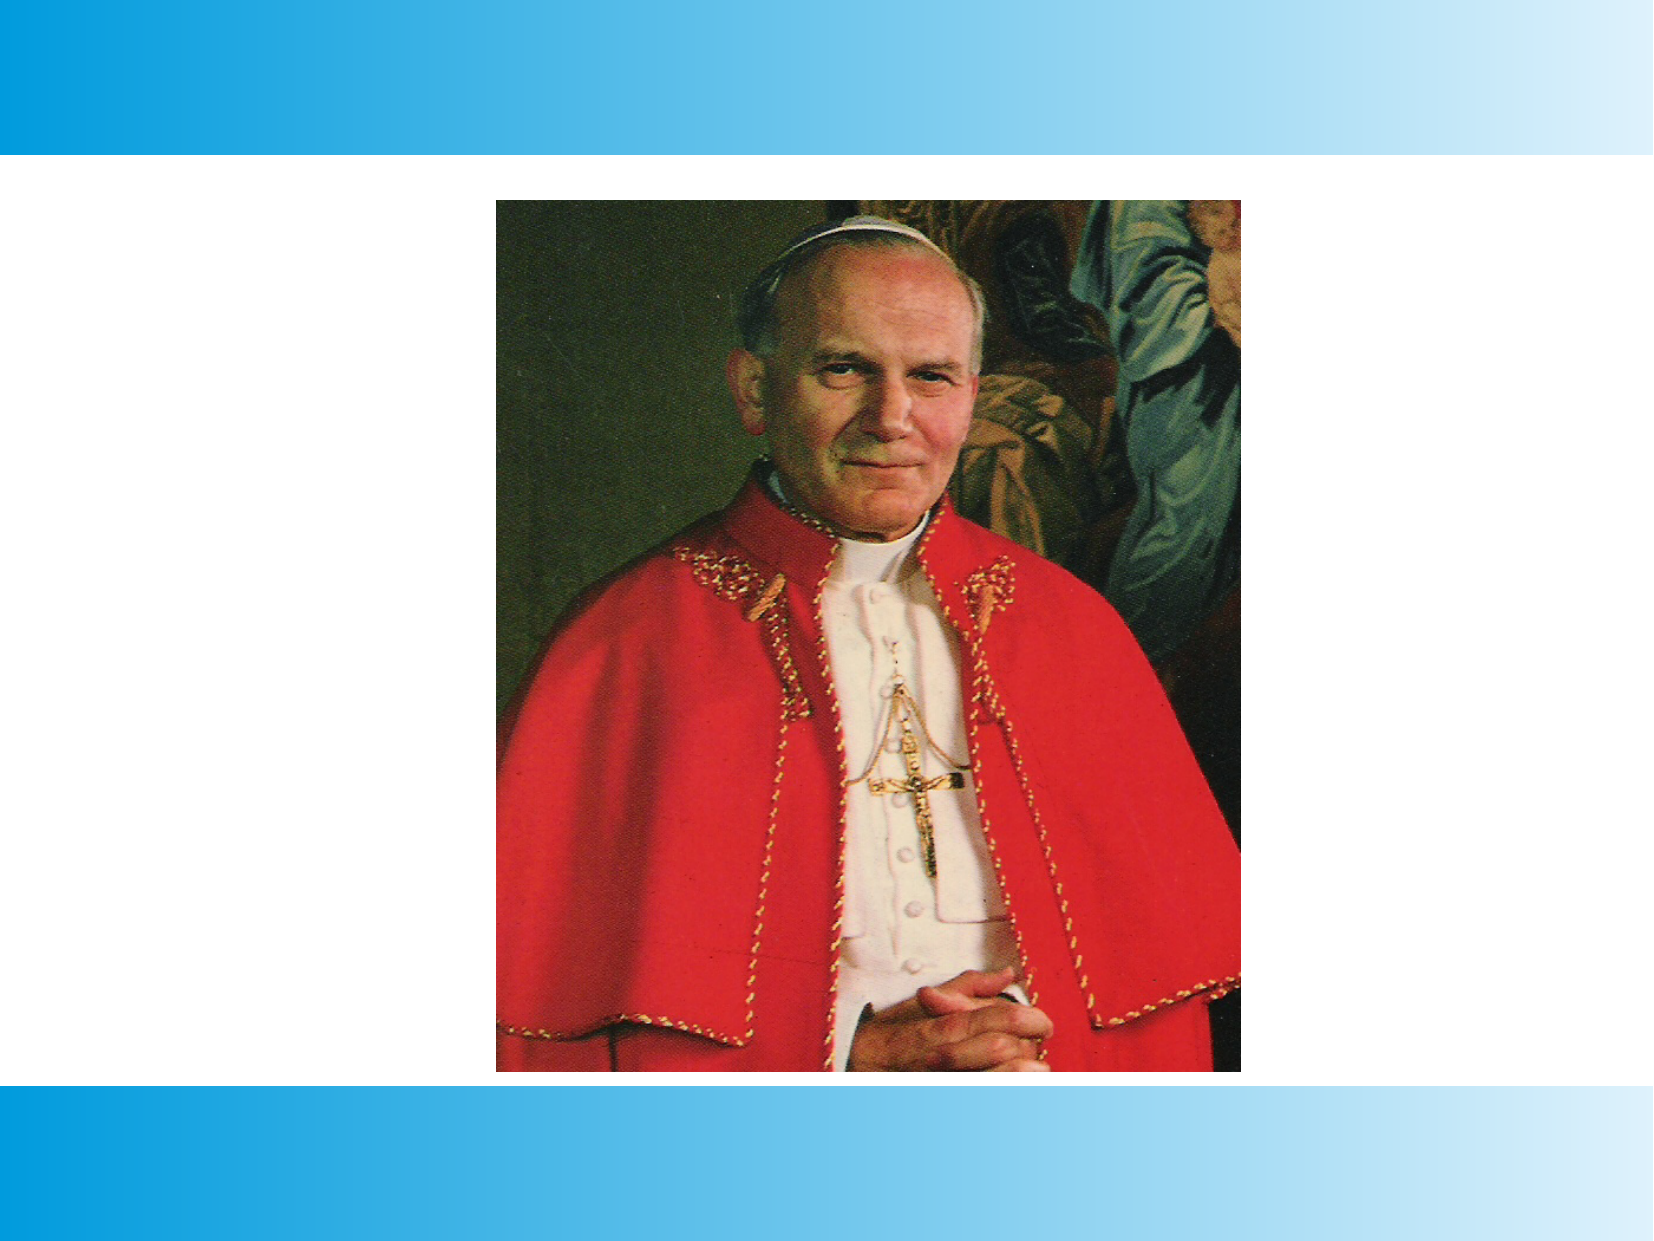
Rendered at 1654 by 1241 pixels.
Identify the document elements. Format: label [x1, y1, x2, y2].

picture [496, 200, 1241, 1072]
